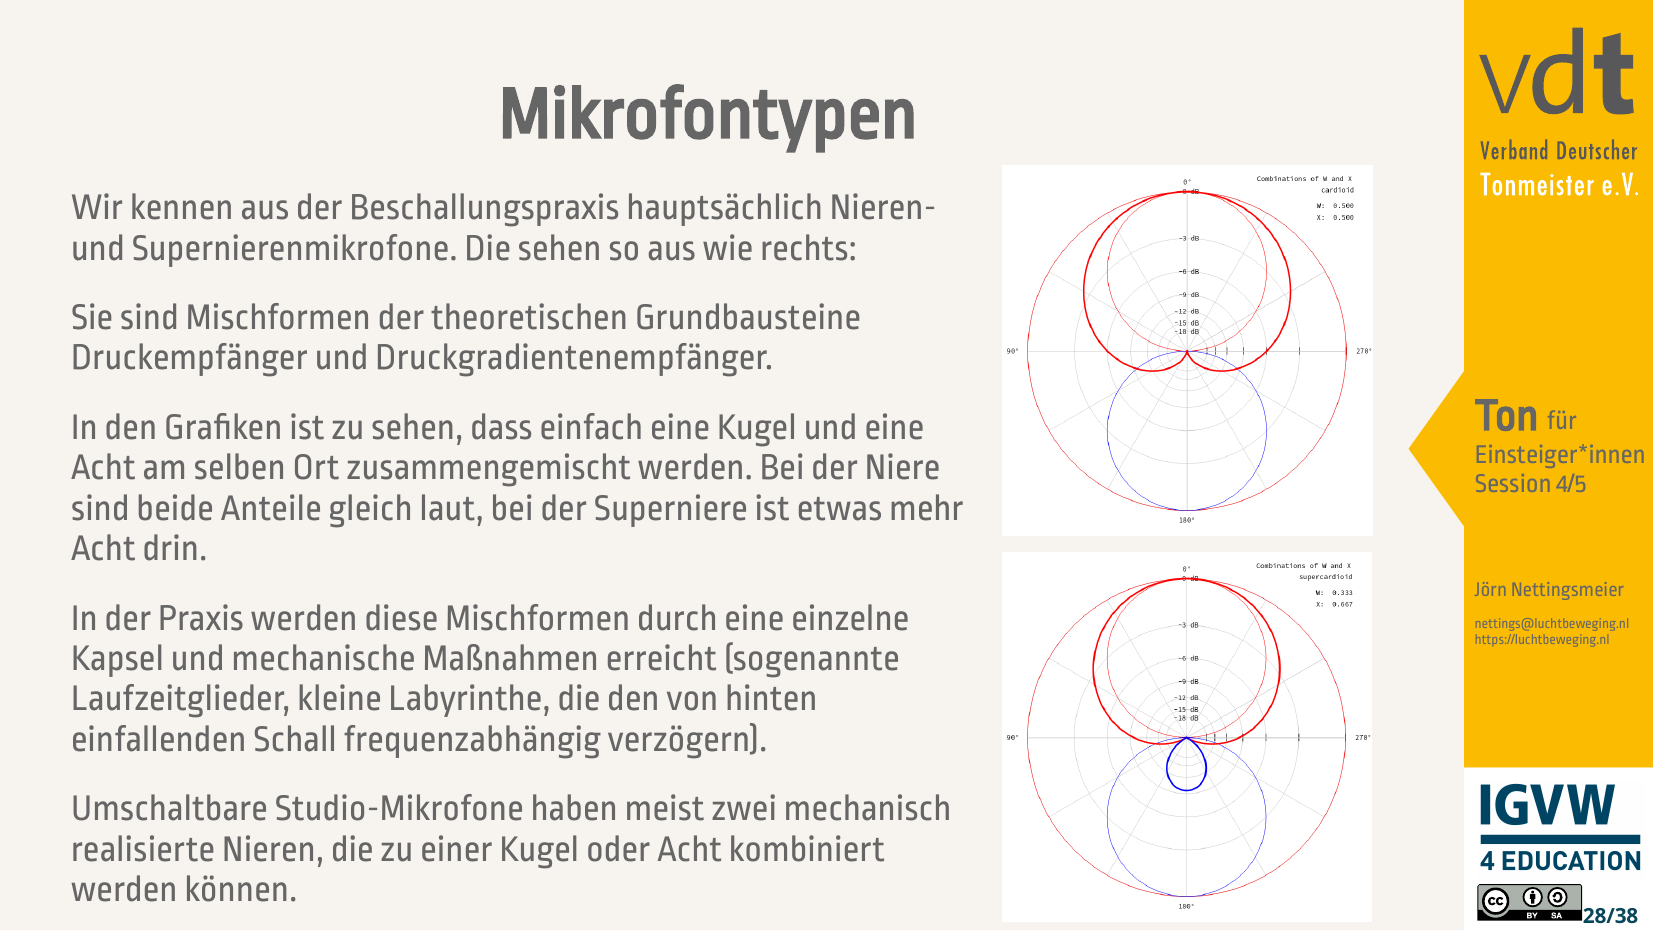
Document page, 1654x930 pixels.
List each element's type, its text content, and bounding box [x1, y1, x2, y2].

picture [1477, 780, 1646, 882]
title Mikrofontypen [82, 37, 1335, 193]
list Wir kennen aus der Beschallungspraxis hauptsächlich Nieren- und Supernierenmikrofone. Die sehen so aus wie rechts: Sie sind Mischformen der theoretischen Grundbausteine Druckempfänger und Druckgradientenempfänger. In den Grafiken ist zu sehen, dass einfach eine Kugel und eine Acht am selben Ort zusammengemischt werden. Bei der Niere sind beide Anteile gleich laut, bei der Superniere ist etwas mehr Acht drin. In der Praxis werden diese Mischformen durch eine einzelne Kapsel und mechanische Maßnahmen erreicht (sogenannte Laufzeitglieder, kleine Labyrinthe, die den von hinten einfallenden Schall frequenzabhängig verzögern). Umschaltbare Studio-Mikrofone haben meist zwei mechanisch realisierte Nieren, die zu einer Kugel oder Acht kombiniert werden können. [70, 188, 993, 930]
picture [1002, 165, 1373, 536]
picture [1002, 552, 1372, 922]
